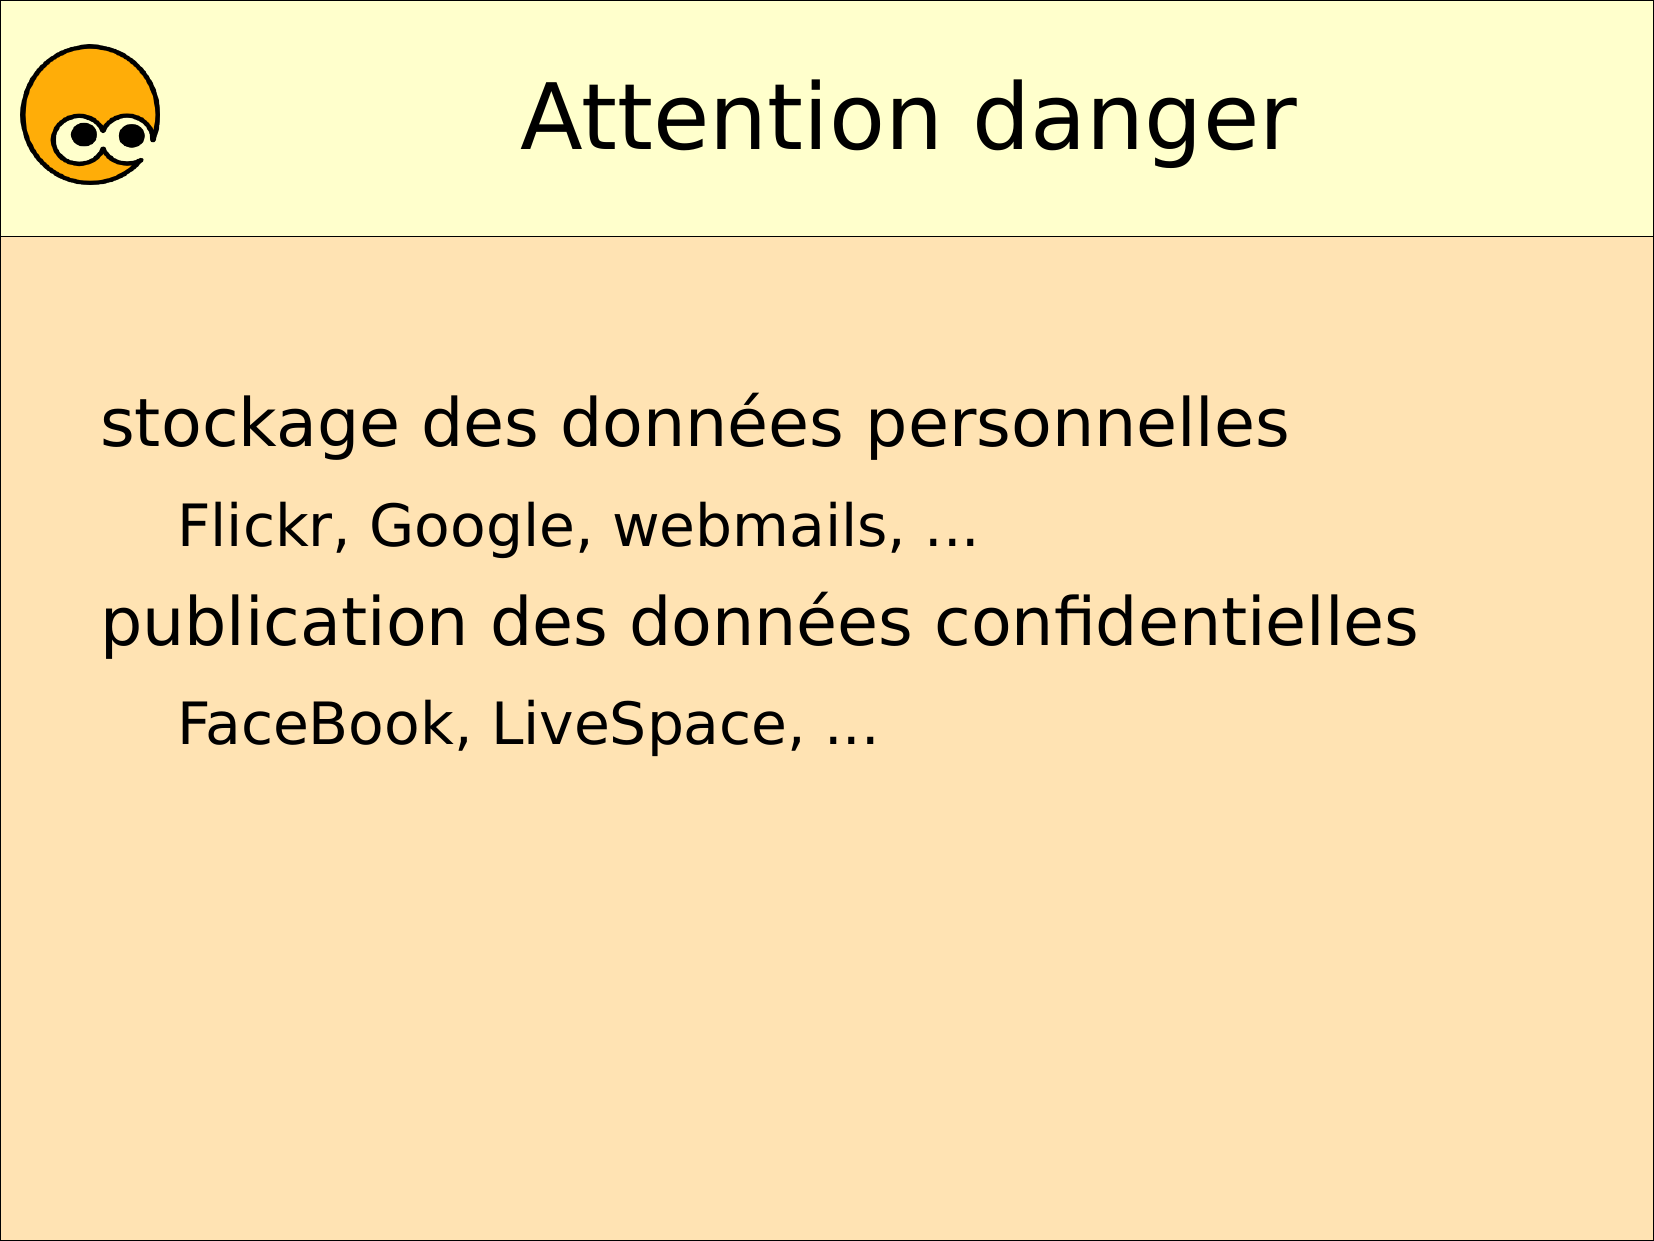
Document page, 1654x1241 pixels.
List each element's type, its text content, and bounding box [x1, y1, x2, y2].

list stockage des données personnelles Flickr, Google, webmails, ... publication des données confidentielles FaceBook, LiveSpace, ... [82, 384, 1571, 899]
title Attention danger [165, 21, 1654, 214]
picture [20, 44, 160, 185]
